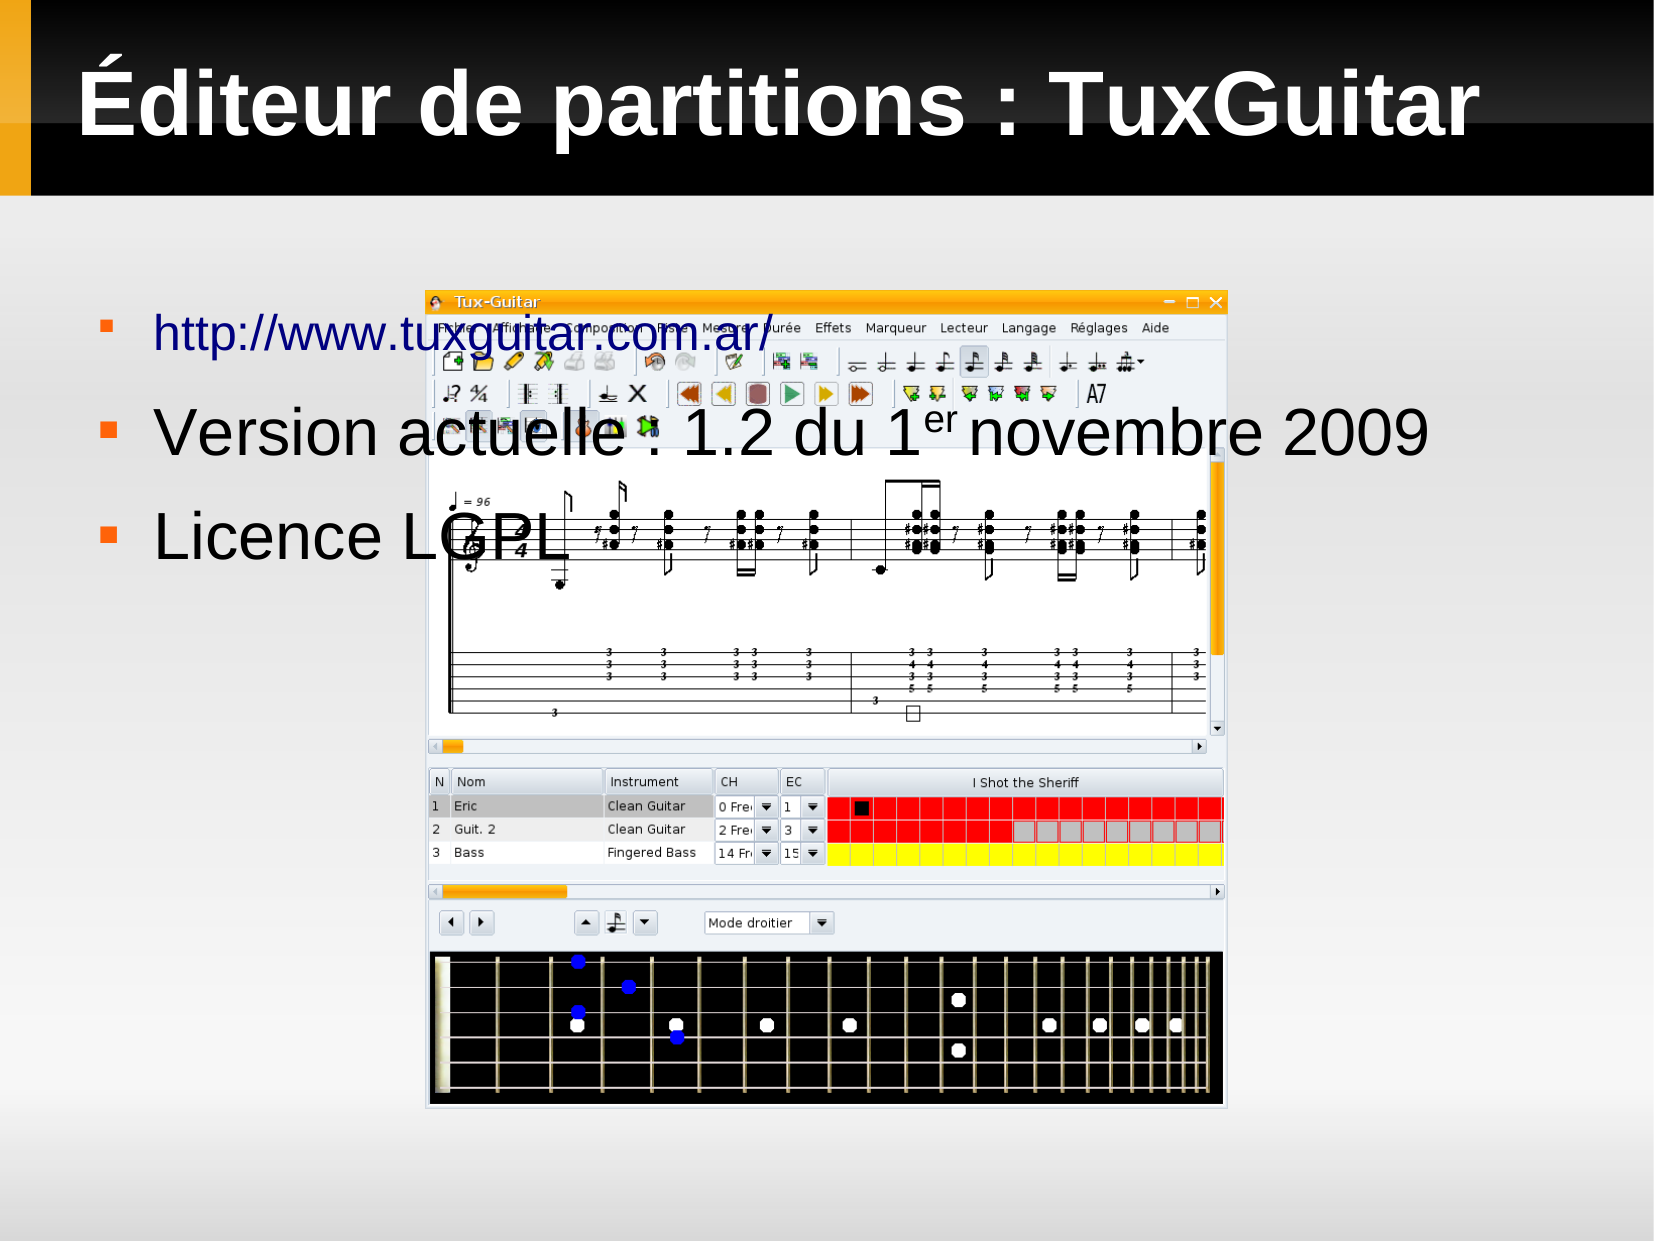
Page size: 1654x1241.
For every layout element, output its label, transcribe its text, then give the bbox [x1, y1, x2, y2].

picture [0, 0, 1654, 1241]
title Éditeur de partitions : TuxGuitar [76, 7, 1565, 200]
list http://www.tuxguitar.com.ar/ Version actuelle : 1.2 du 1er novembre 2009 Licence LGPL [845, 290, 1572, 1094]
